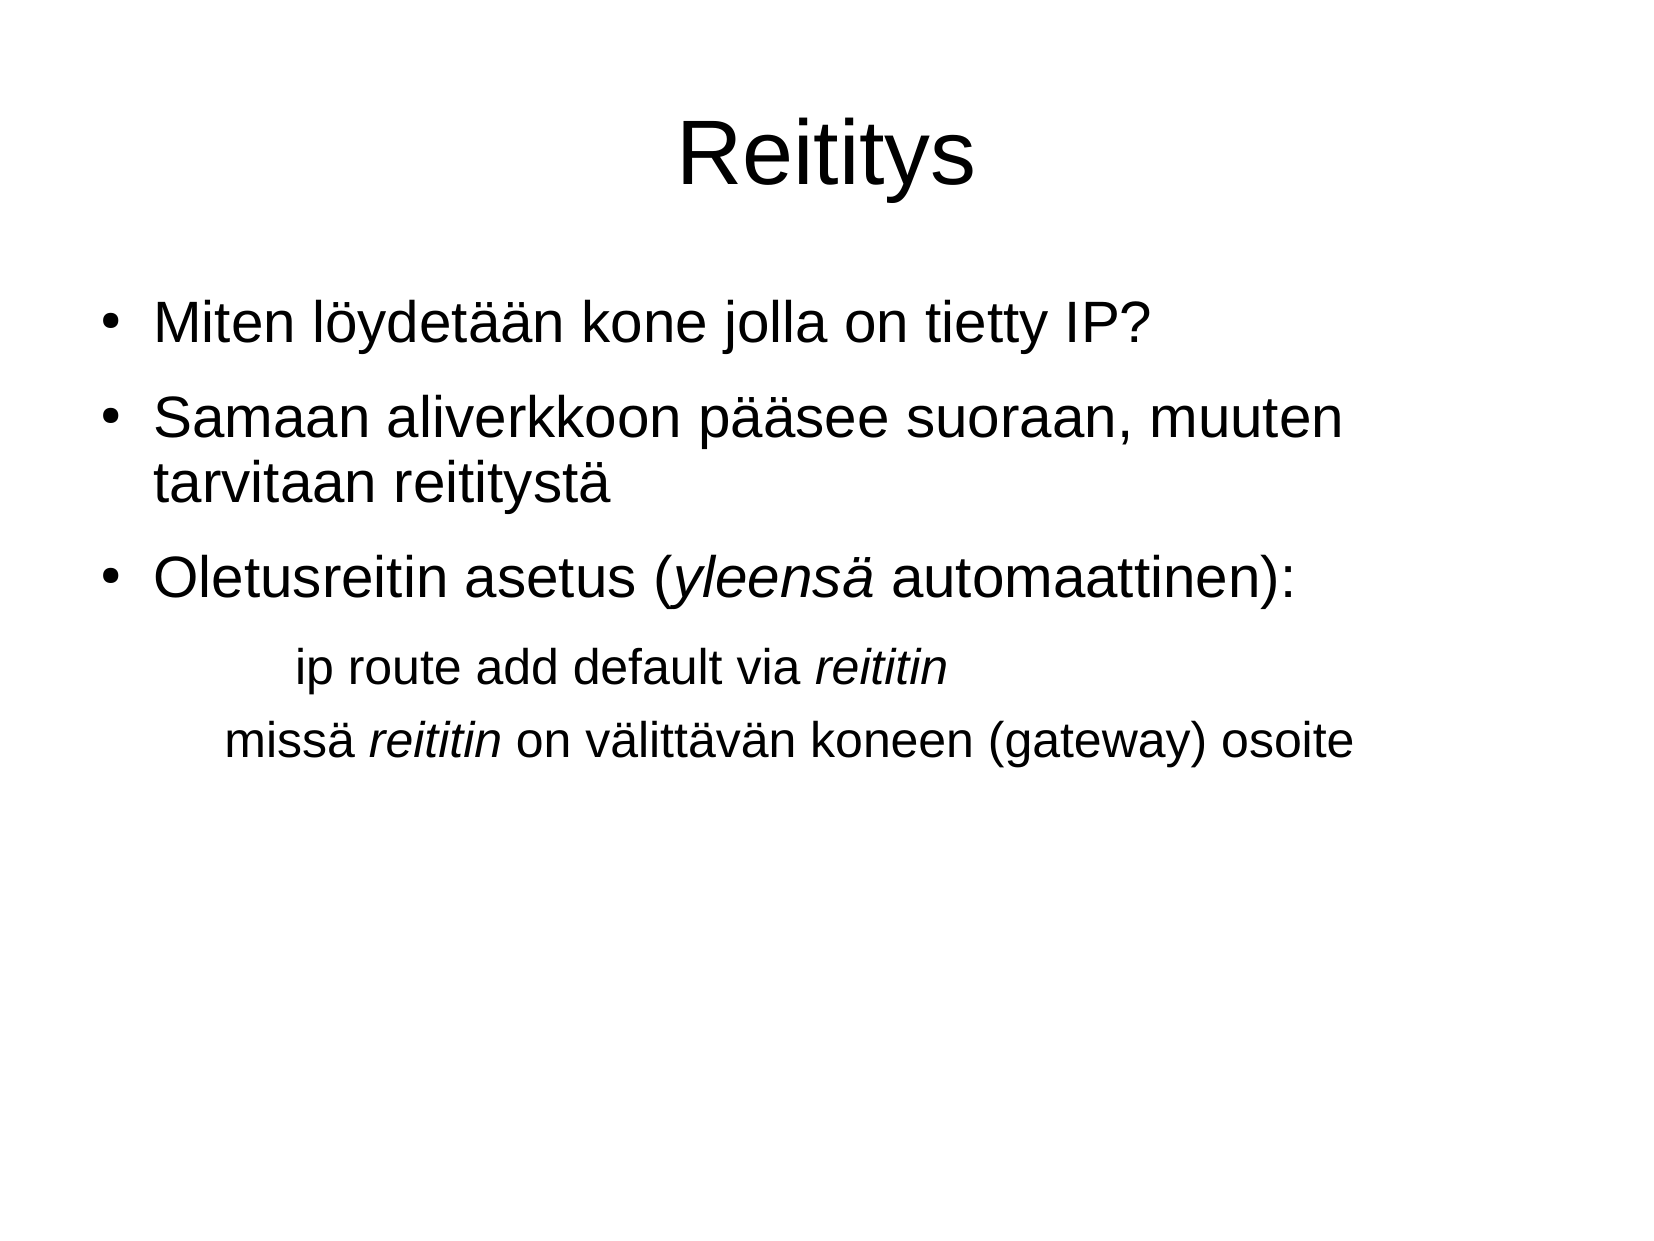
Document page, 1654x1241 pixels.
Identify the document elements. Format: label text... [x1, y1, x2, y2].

title Reititys [82, 49, 1571, 257]
list Miten löydetään kone jolla on tietty IP? Samaan aliverkkoon pääsee suoraan, muuten tarvitaan reititystä Oletusreitin asetus (yleensä automaattinen): ip route add default via reititin missä reititin on välittävän koneen (gateway) osoite [82, 290, 1571, 1010]
